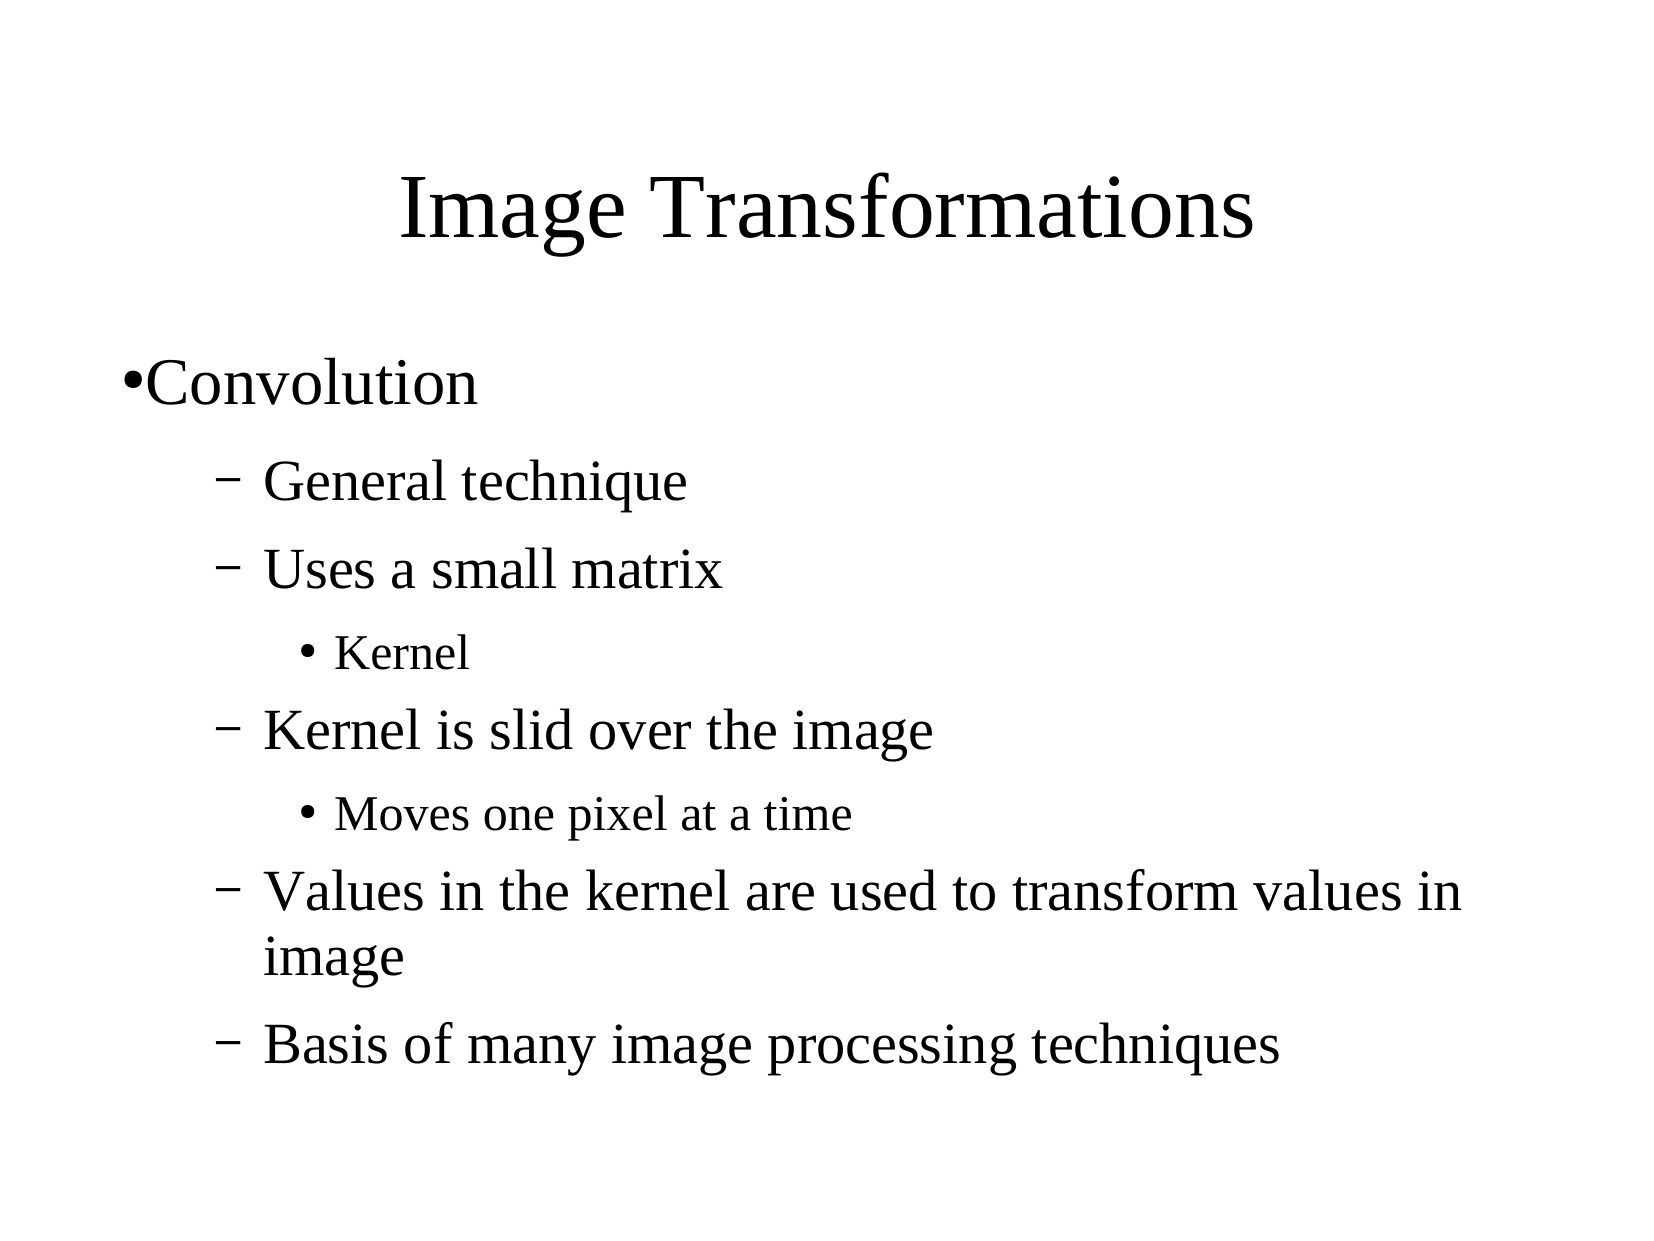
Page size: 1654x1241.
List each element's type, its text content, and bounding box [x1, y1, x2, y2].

list Convolution General technique Uses a small matrix Kernel Kernel is slid over the image Moves one pixel at a time Values in the kernel are used to transform values in image Basis of many image processing techniques [121, 344, 1534, 1127]
title Image Transformations [121, 102, 1534, 311]
